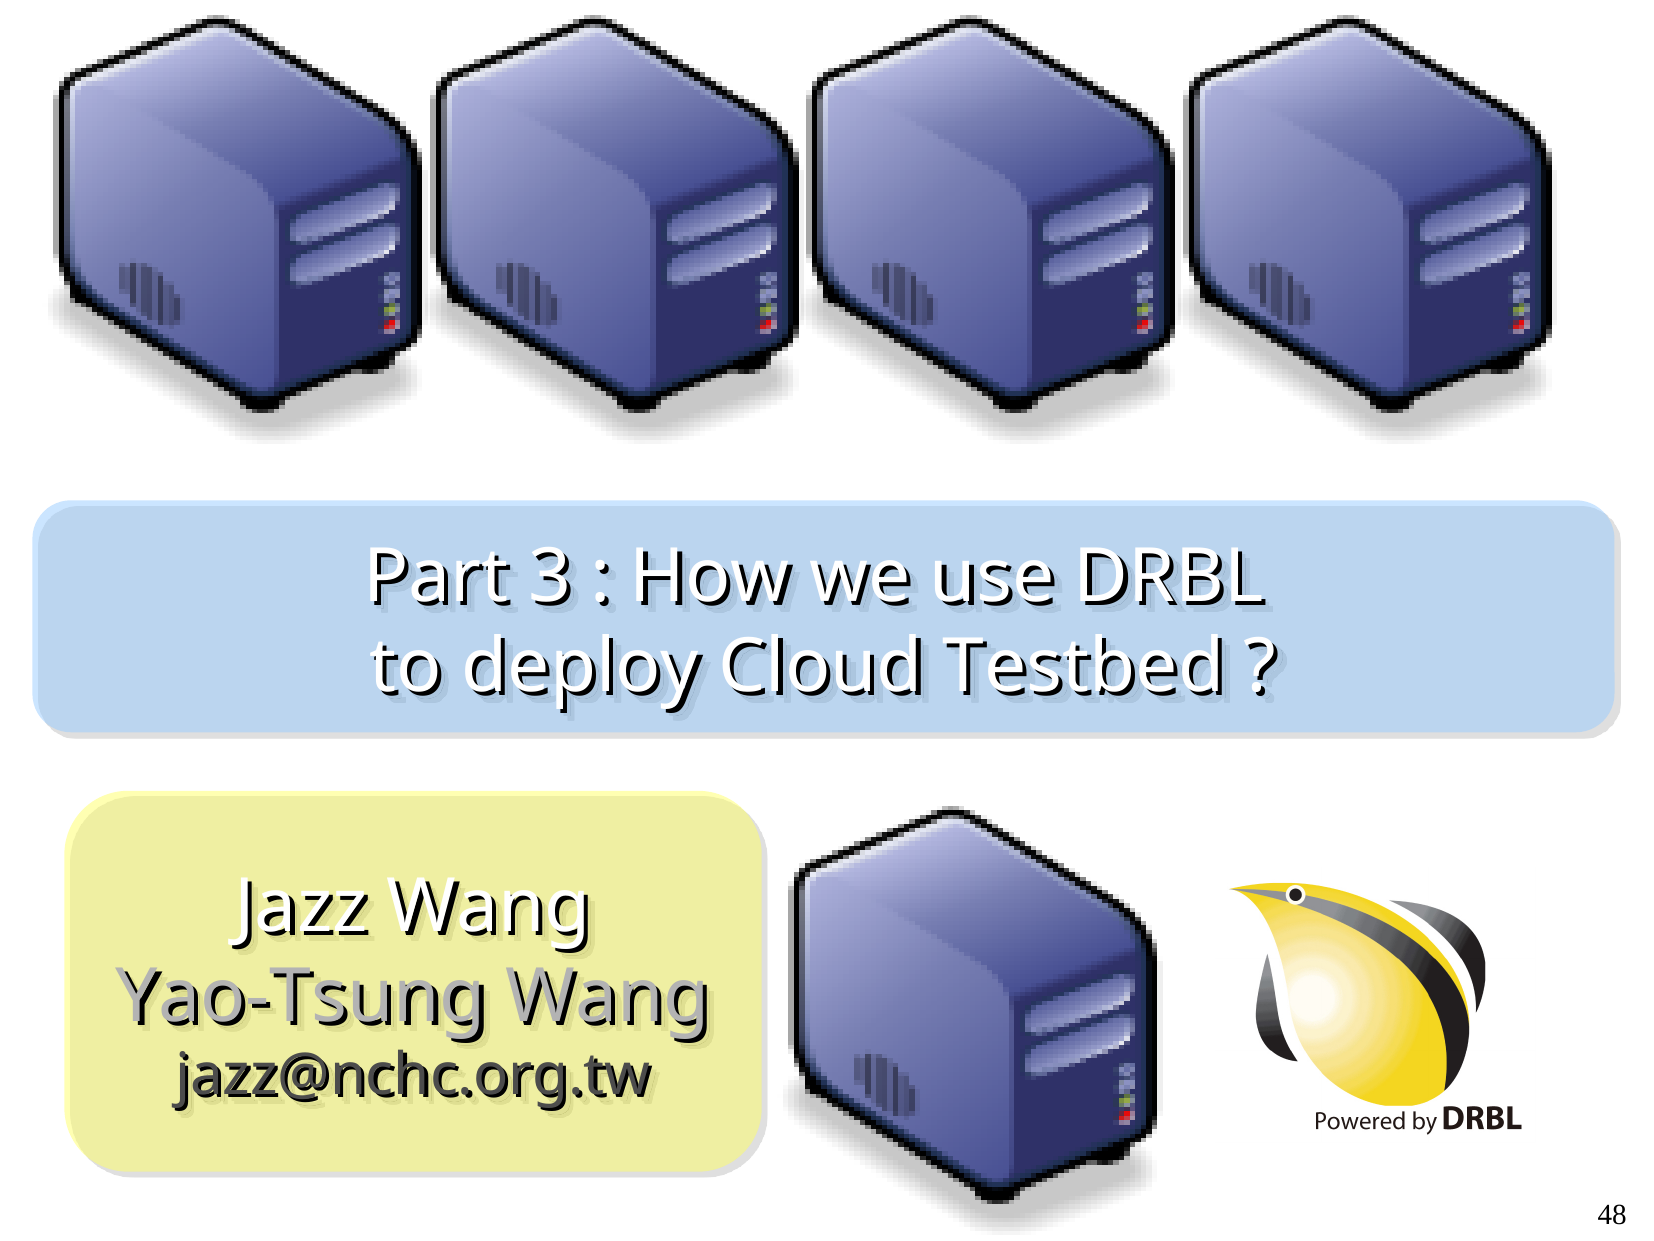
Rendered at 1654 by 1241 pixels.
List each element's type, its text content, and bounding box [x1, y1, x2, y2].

text_box Jazz Wang Yao-Tsung Wang jazz@nchc.org.tw [64, 790, 761, 1172]
picture [26, 2, 1596, 498]
picture [1215, 867, 1536, 1143]
picture [761, 793, 1202, 1239]
text_box Part 3 : How we use DRBL to deploy Cloud Testbed ? [32, 500, 1615, 733]
